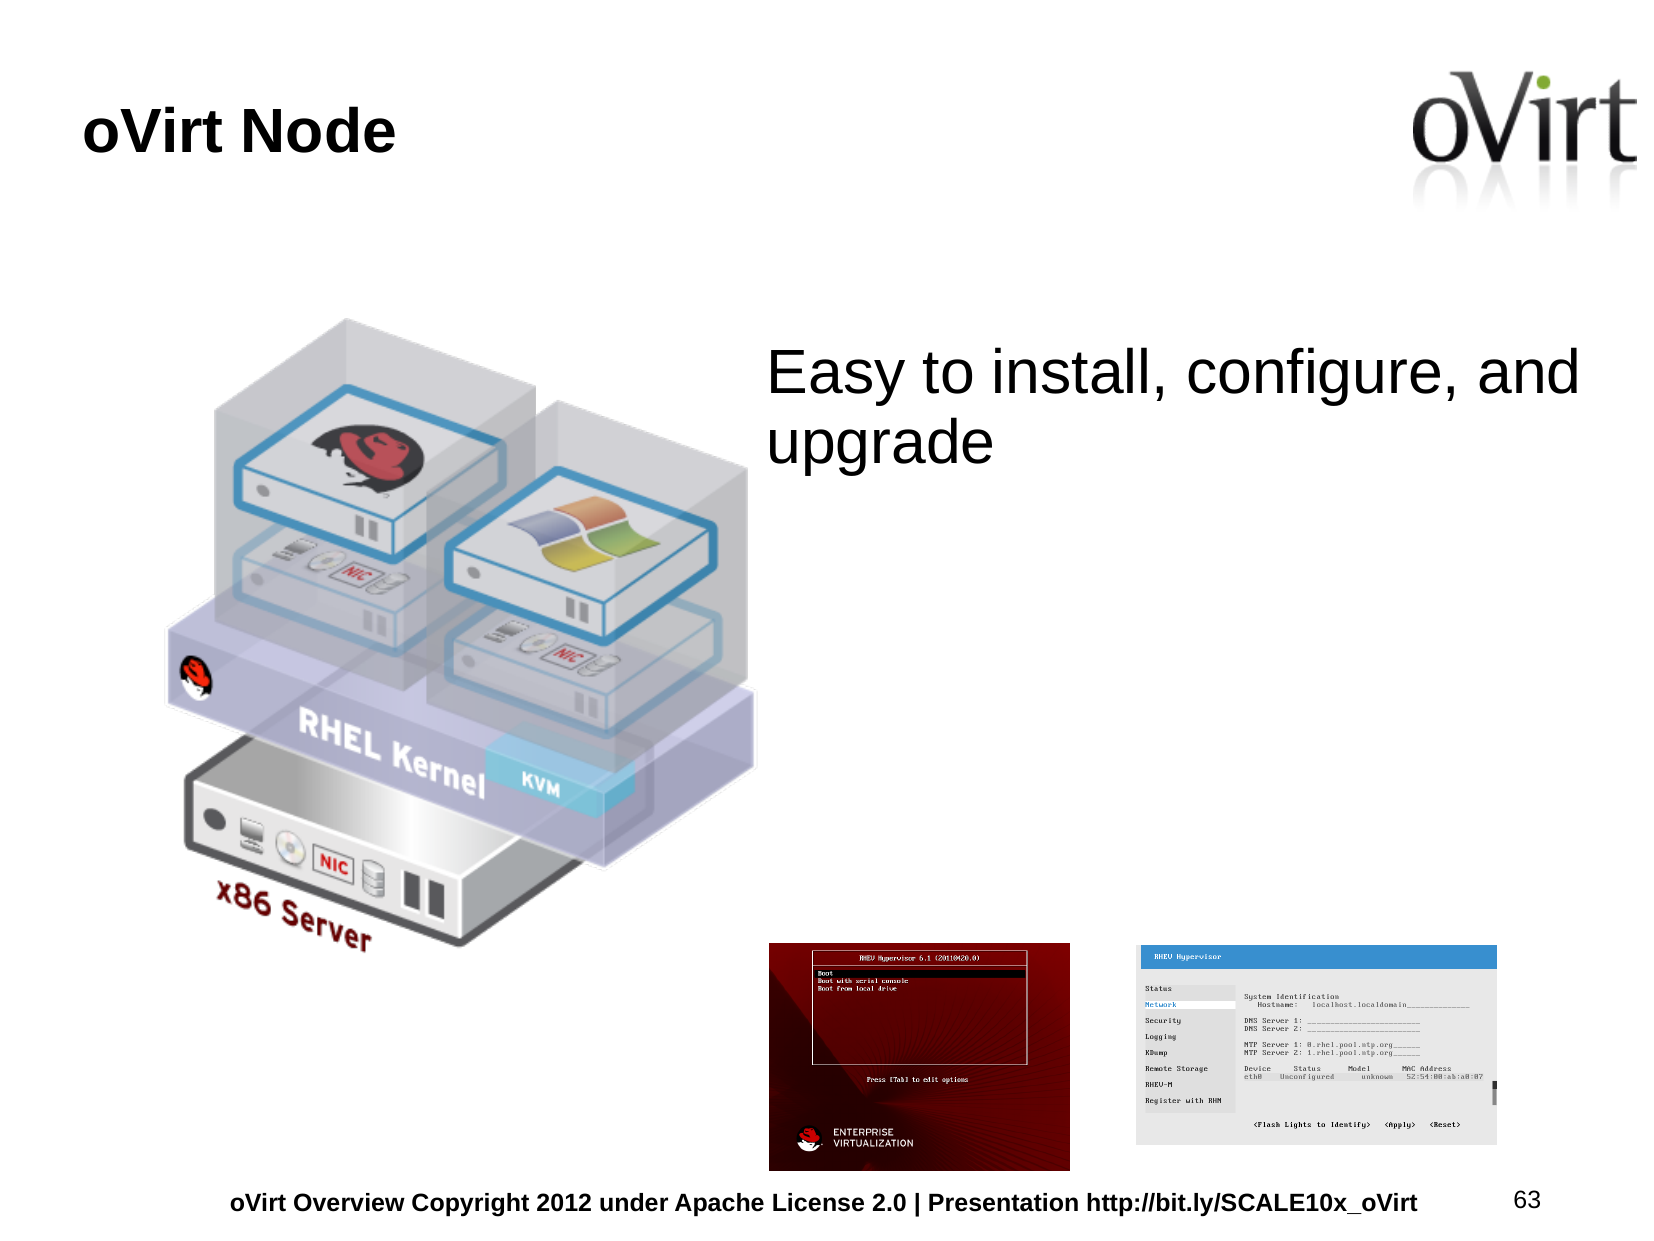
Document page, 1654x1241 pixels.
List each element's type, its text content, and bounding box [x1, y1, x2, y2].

title oVirt Node [82, 37, 1571, 226]
picture [141, 317, 759, 966]
list Easy to install, configure, and upgrade [766, 337, 1621, 526]
picture [769, 943, 1070, 1171]
picture [1136, 945, 1497, 1146]
picture [1571, 63, 1637, 212]
